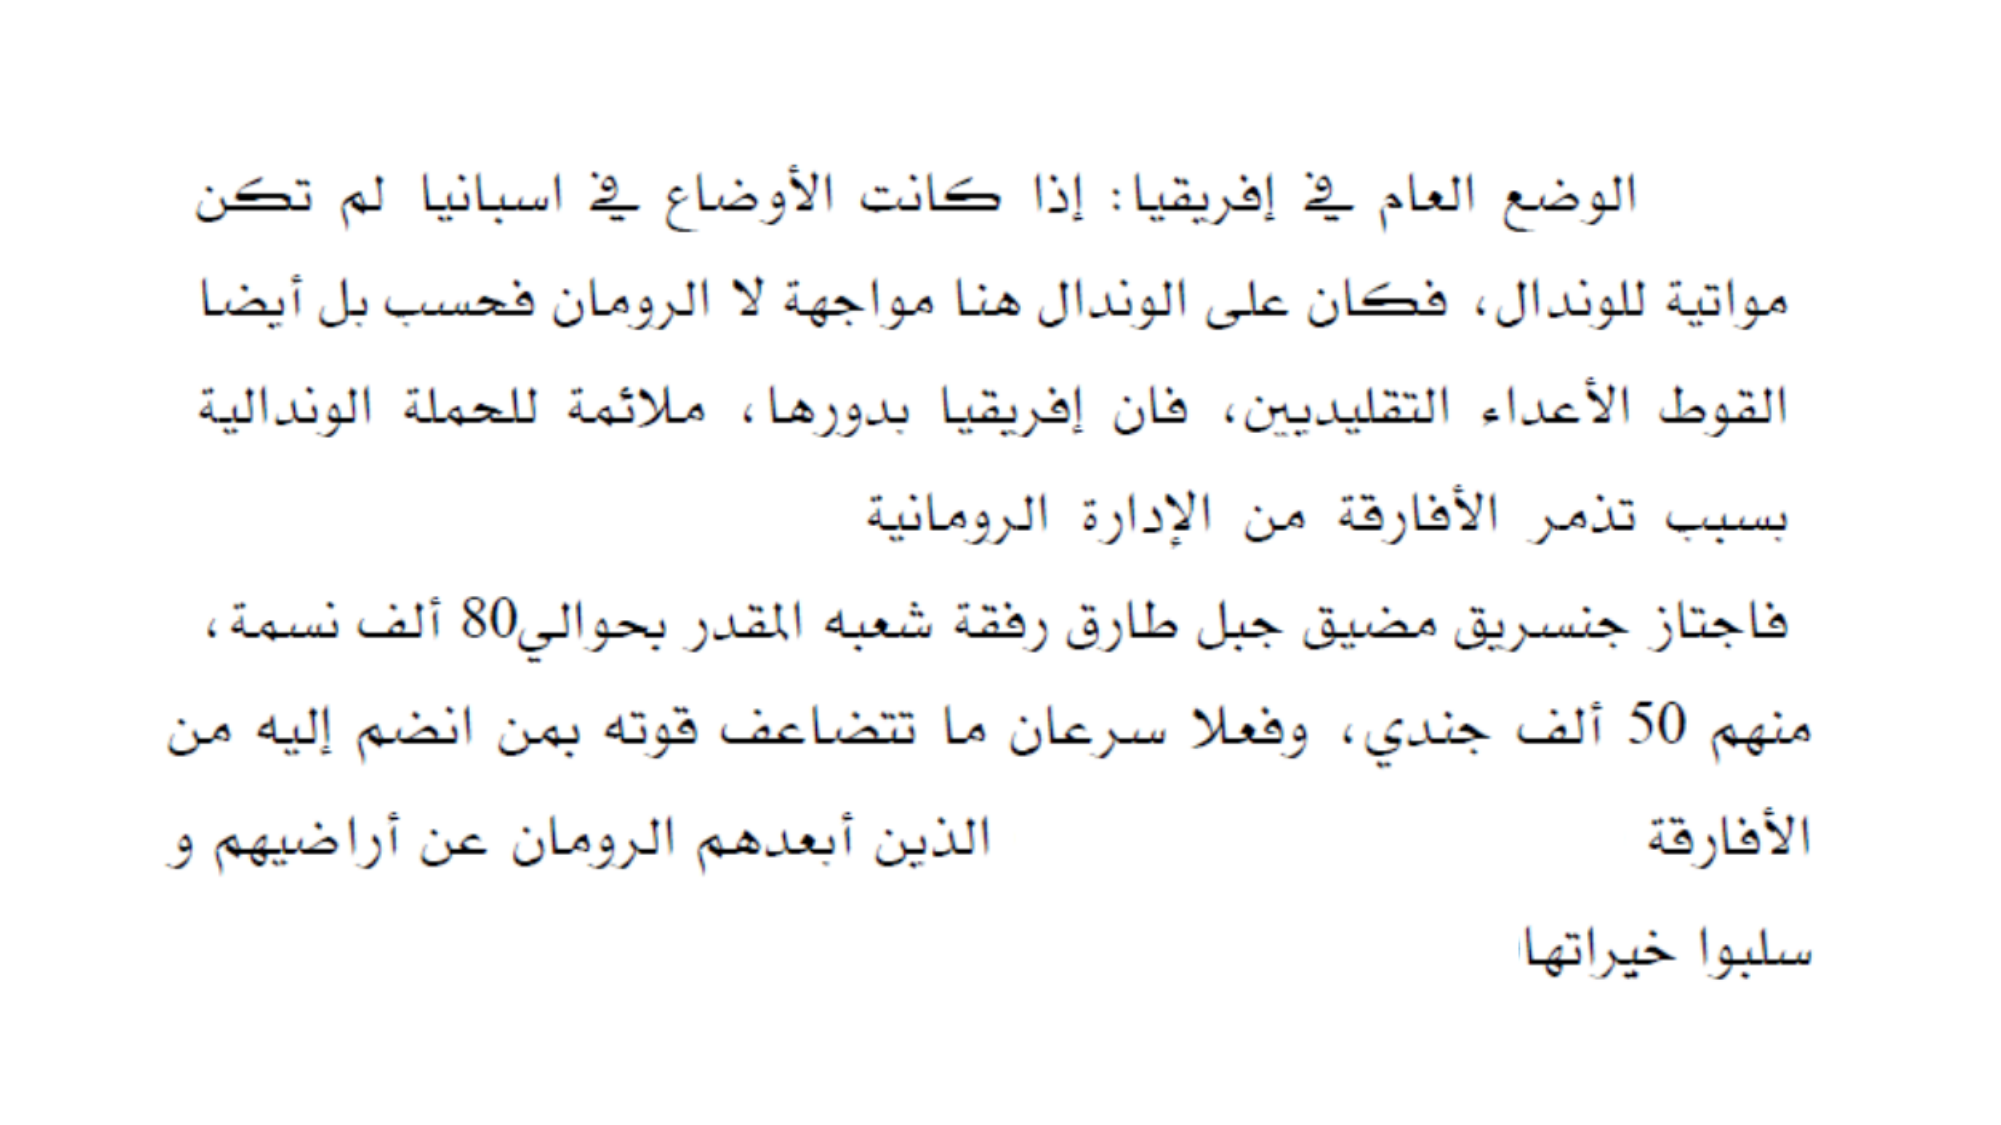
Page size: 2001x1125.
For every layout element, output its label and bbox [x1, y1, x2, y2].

picture [145, 141, 1815, 1005]
